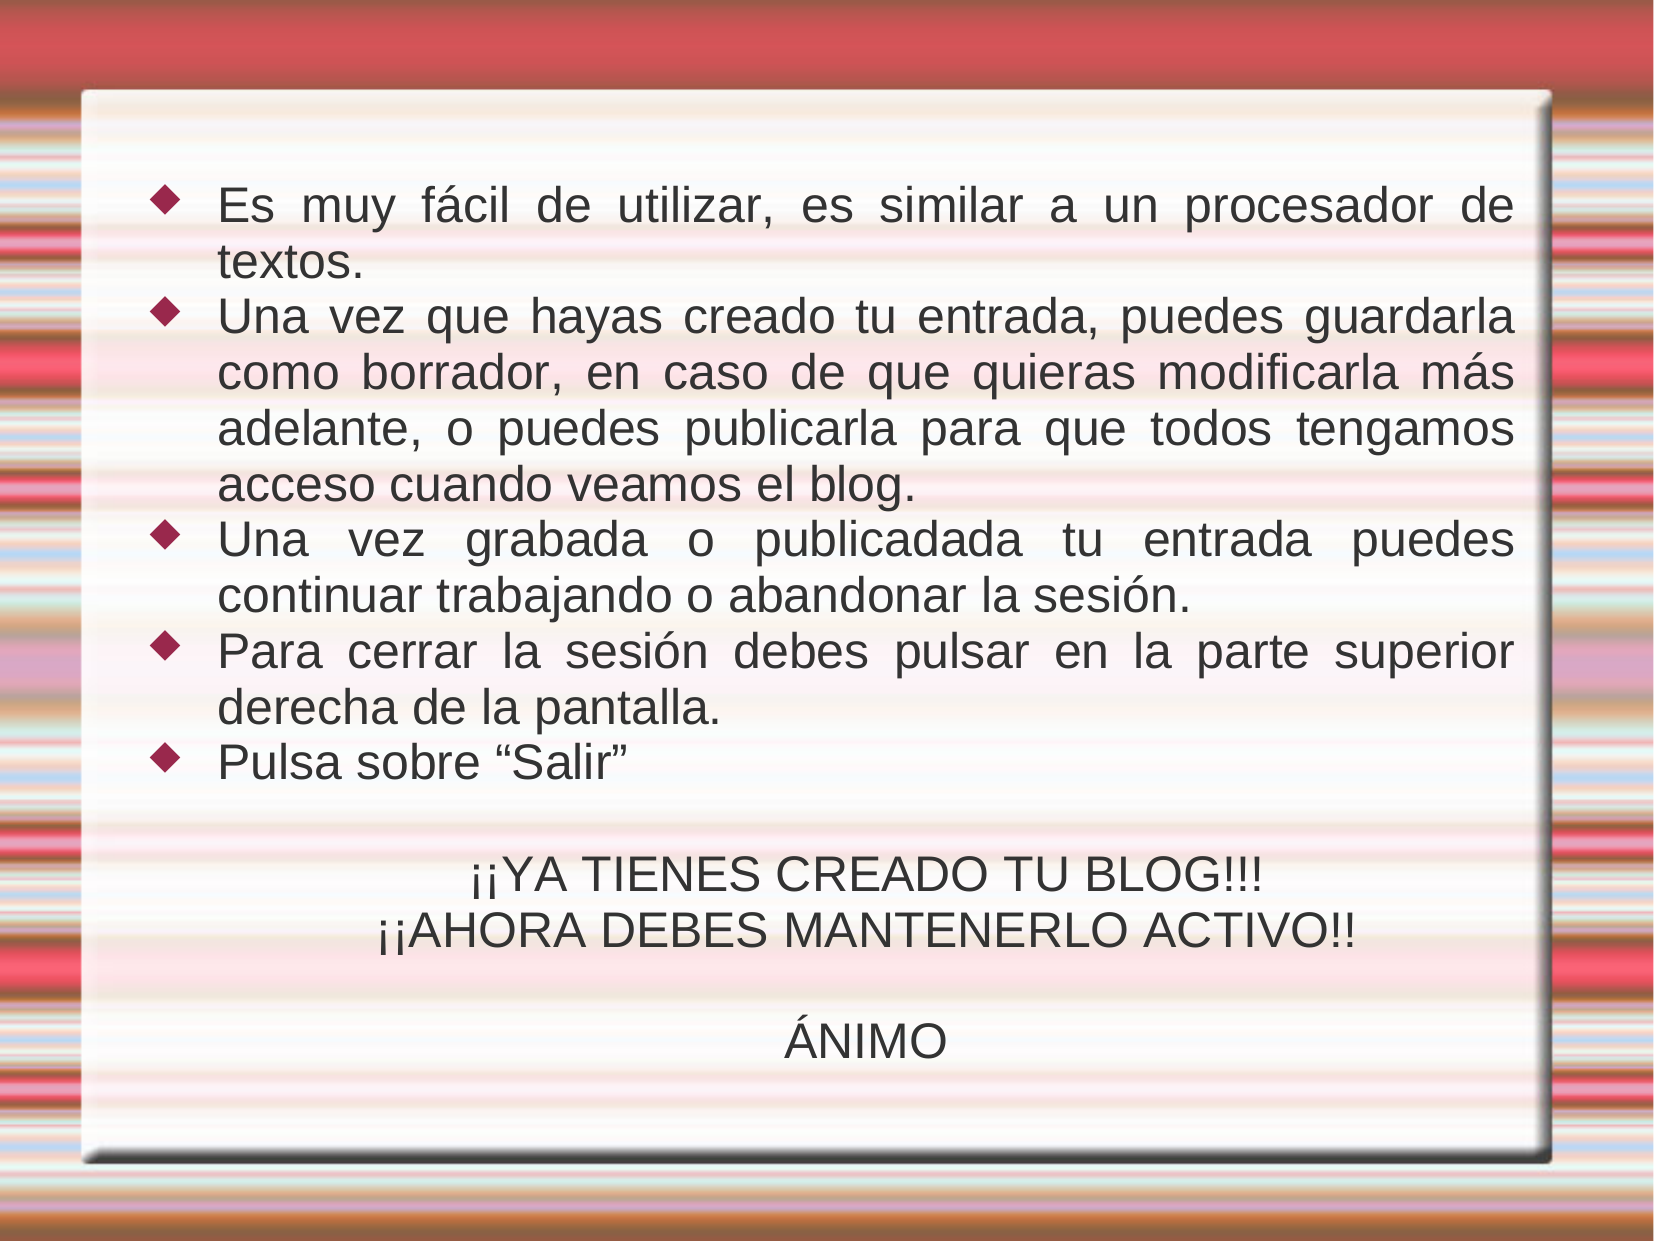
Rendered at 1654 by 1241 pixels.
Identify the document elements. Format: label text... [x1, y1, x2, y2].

picture [0, 0, 1654, 1241]
list Es muy fácil de utilizar, es similar a un procesador de textos. Una vez que hayas creado tu entrada, puedes guardarla como borrador, en caso de que quieras modificarla más adelante, o puedes publicarla para que todos tengamos acceso cuando veamos el blog. Una vez grabada o publicadada tu entrada puedes continuar trabajando o abandonar la sesión. Para cerrar la sesión debes pulsar en la parte superior derecha de la pantalla. Pulsa sobre “Salir” ¡¡YA TIENES CREADO TU BLOG!!! ¡¡AHORA DEBES MANTENERLO ACTIVO!! ÁNIMO [134, 177, 1516, 1132]
